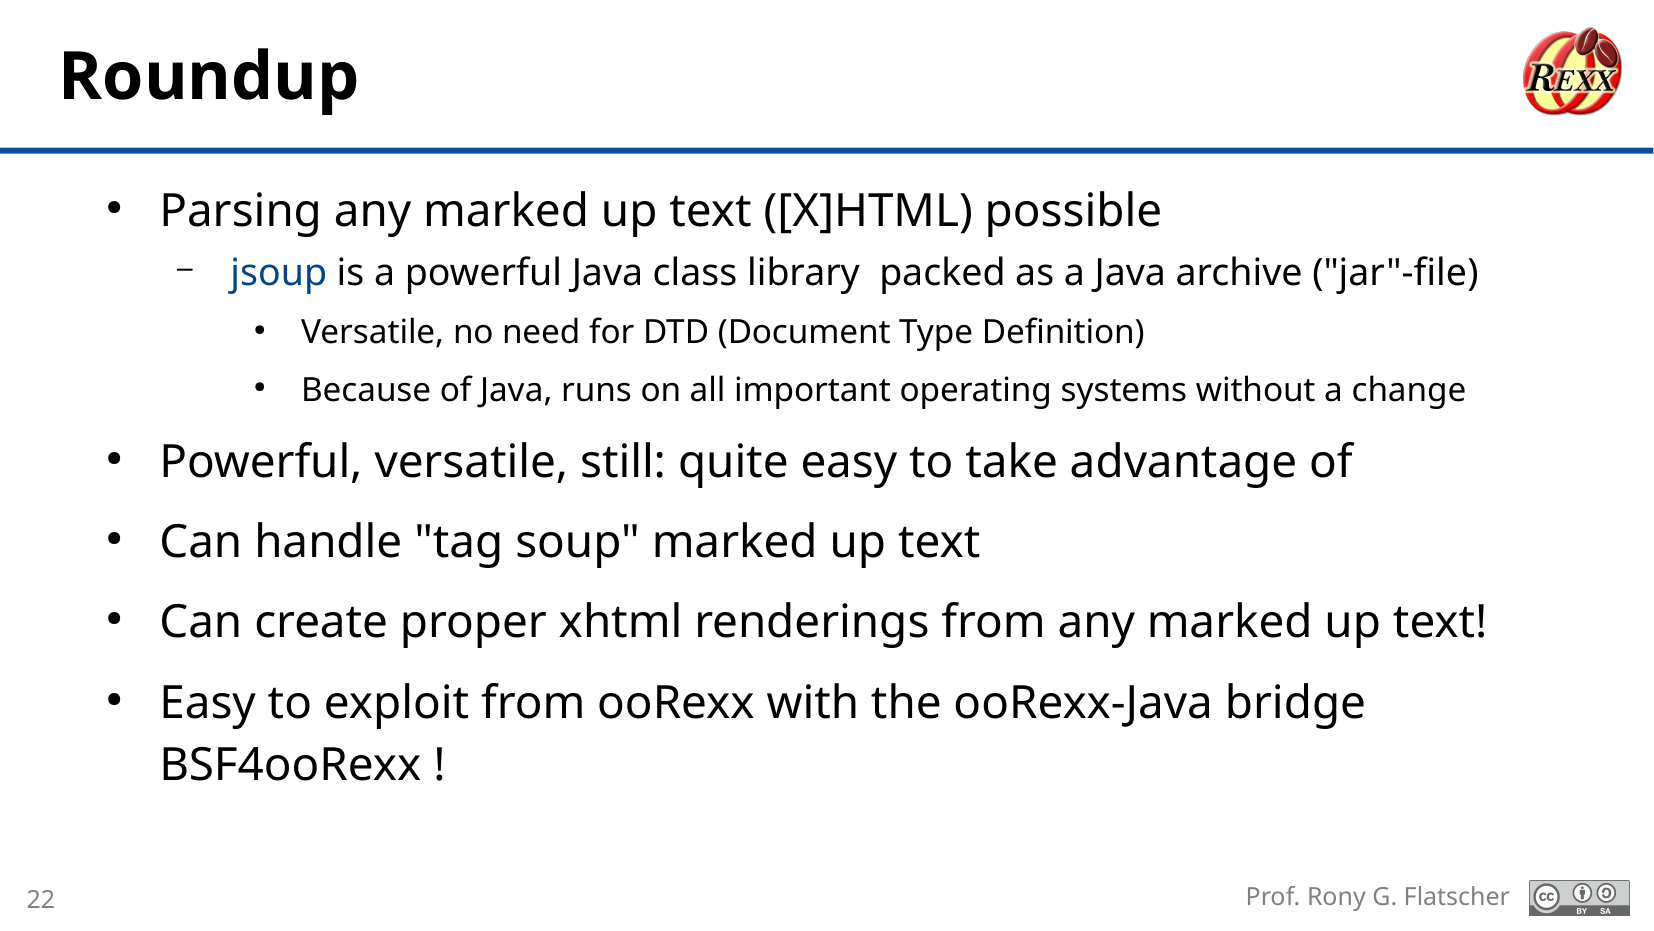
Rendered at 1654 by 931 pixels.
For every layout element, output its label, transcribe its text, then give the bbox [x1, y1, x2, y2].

list Parsing any marked up text ([X]HTML) possible jsoup is a powerful Java class library packed as a Java archive ("jar"-file) Versatile, no need for DTD (Document Type Definition) Because of Java, runs on all important operating systems without a change Powerful, versatile, still: quite easy to take advantage of Can handle "tag soup" marked up text Can create proper xhtml renderings from any marked up text! Easy to exploit from ooRexx with the ooRexx-Java bridge BSF4ooRexx ! [88, 177, 1636, 857]
title Roundup [0, 0, 1625, 148]
